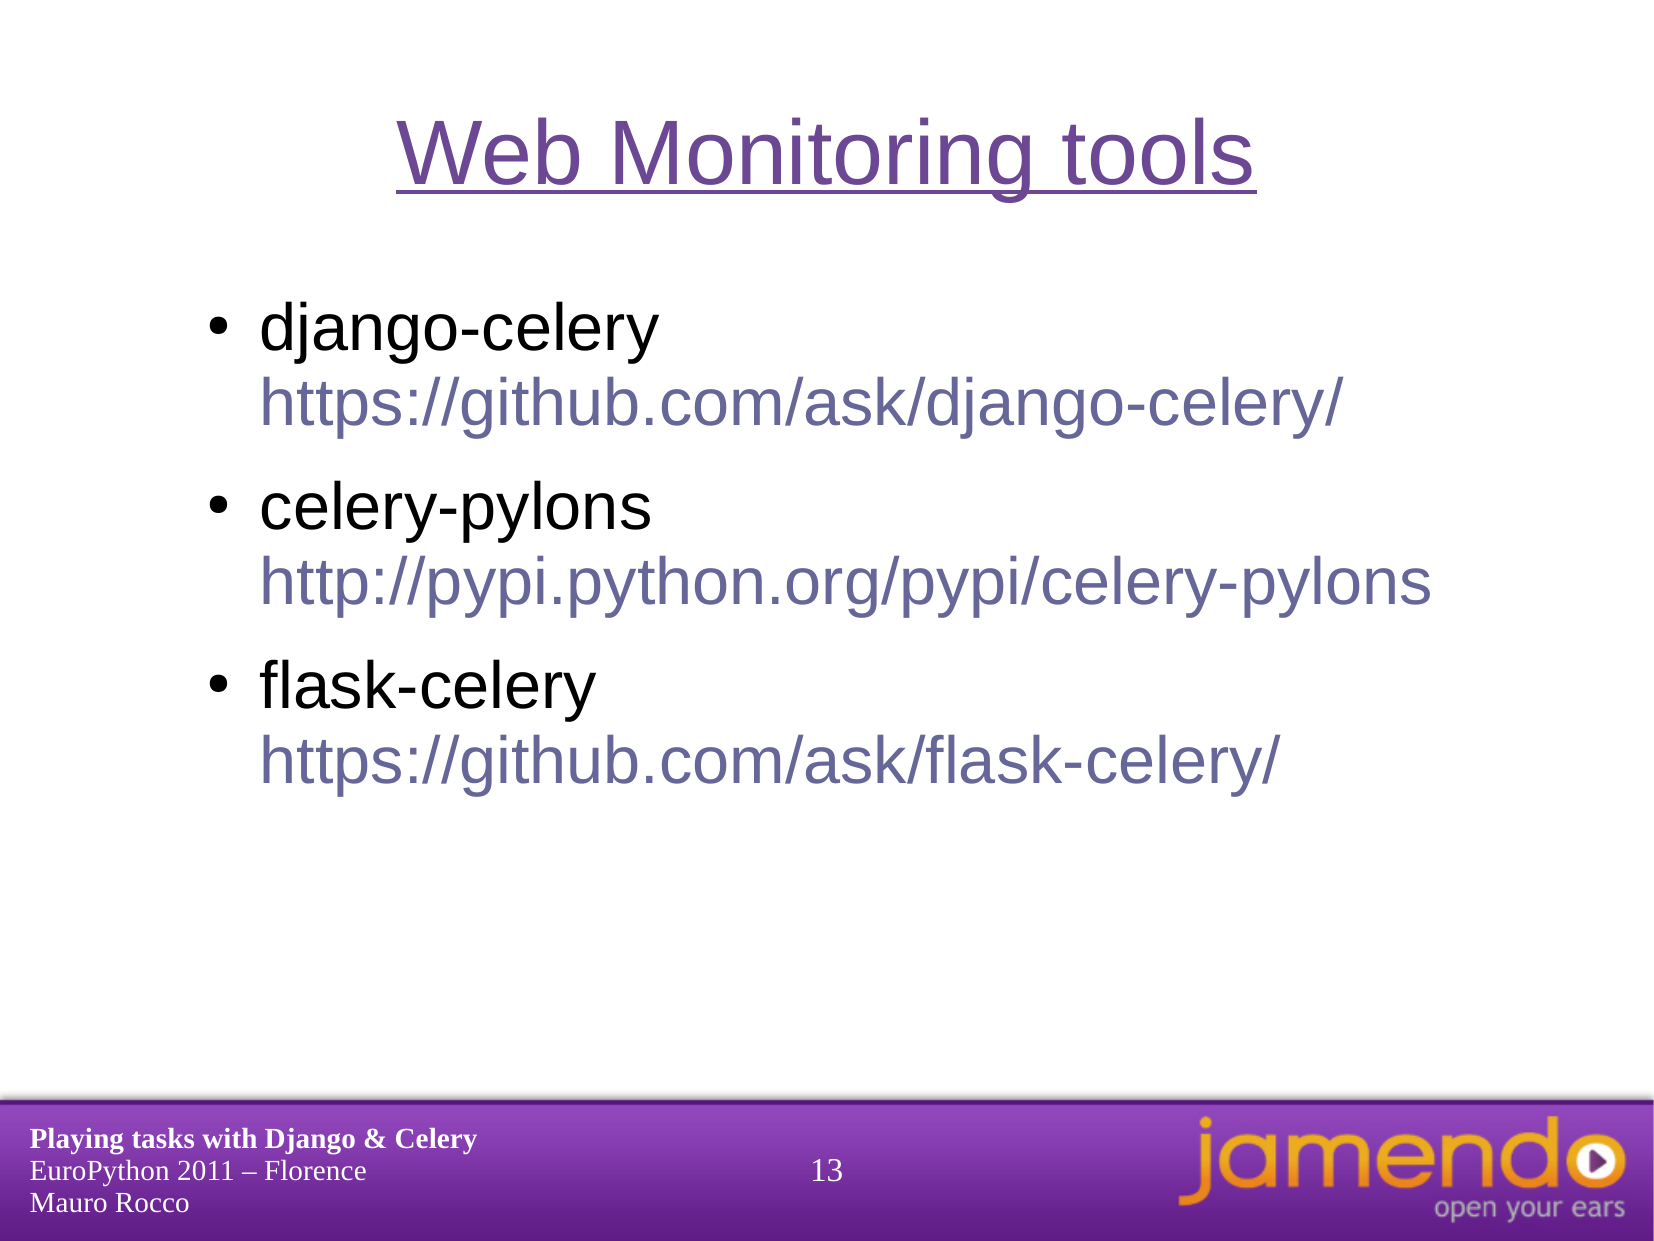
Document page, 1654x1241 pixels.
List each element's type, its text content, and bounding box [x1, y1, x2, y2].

list django-celery https://github.com/ask/django-celery/ celery-pylons http://pypi.python.org/pypi/celery-pylons flask-celery https://github.com/ask/flask-celery/ [188, 290, 1465, 975]
title Web Monitoring tools [82, 49, 1571, 257]
picture [0, 0, 1654, 1241]
